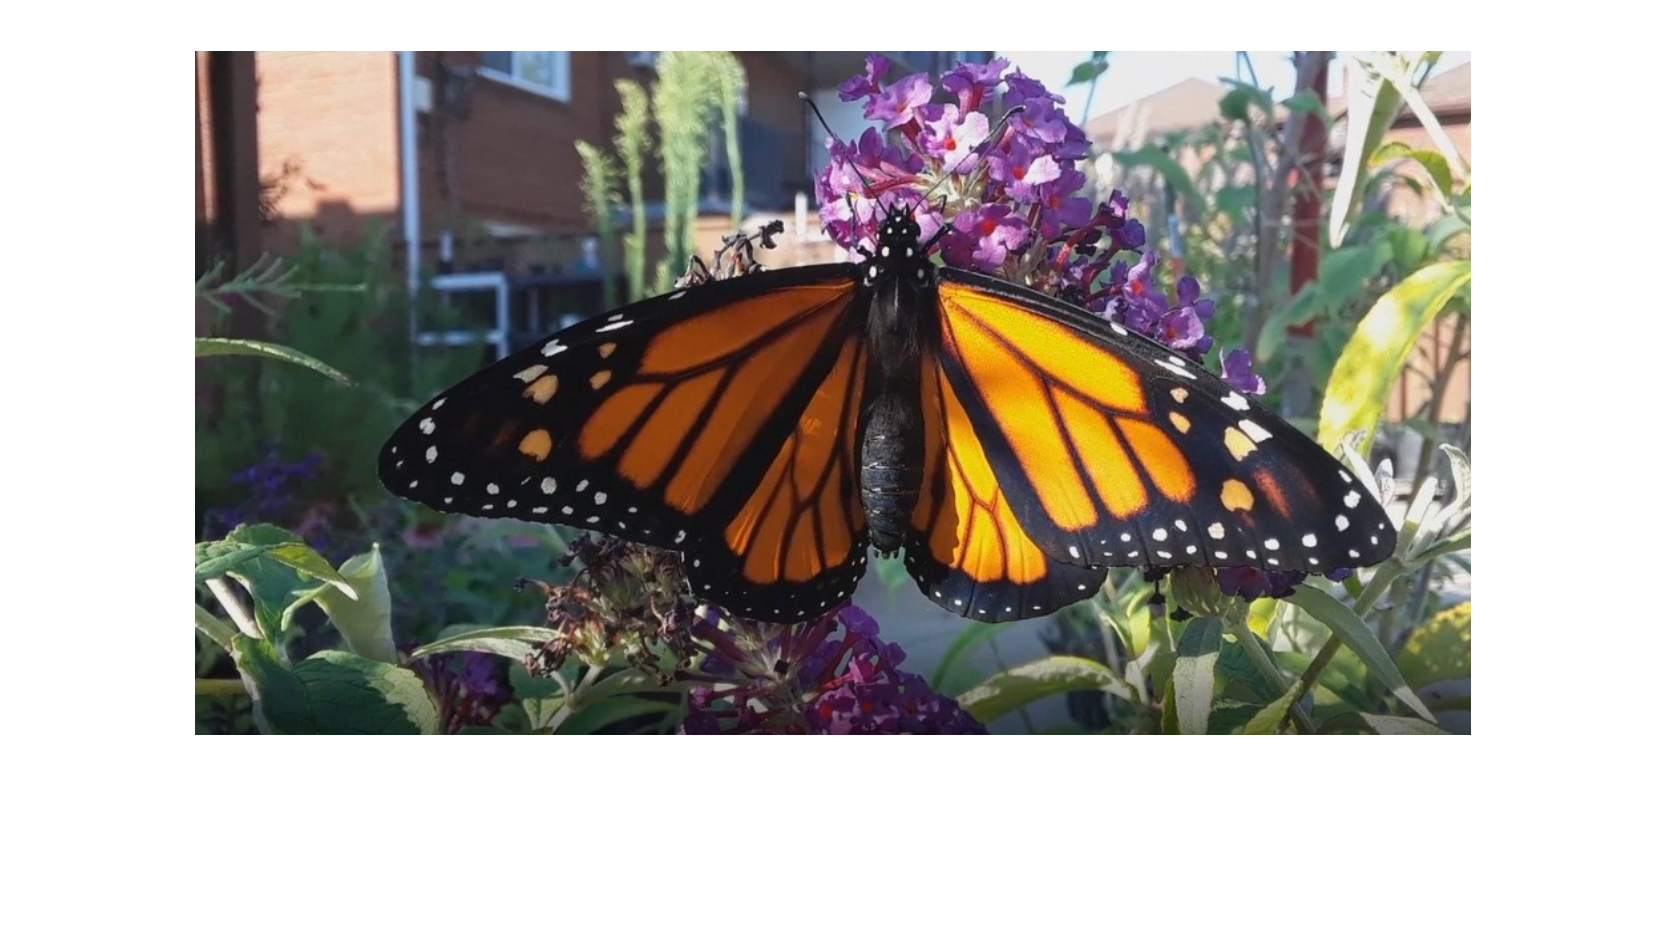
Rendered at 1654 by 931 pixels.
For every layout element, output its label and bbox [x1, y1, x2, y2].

picture [195, 51, 1471, 736]
